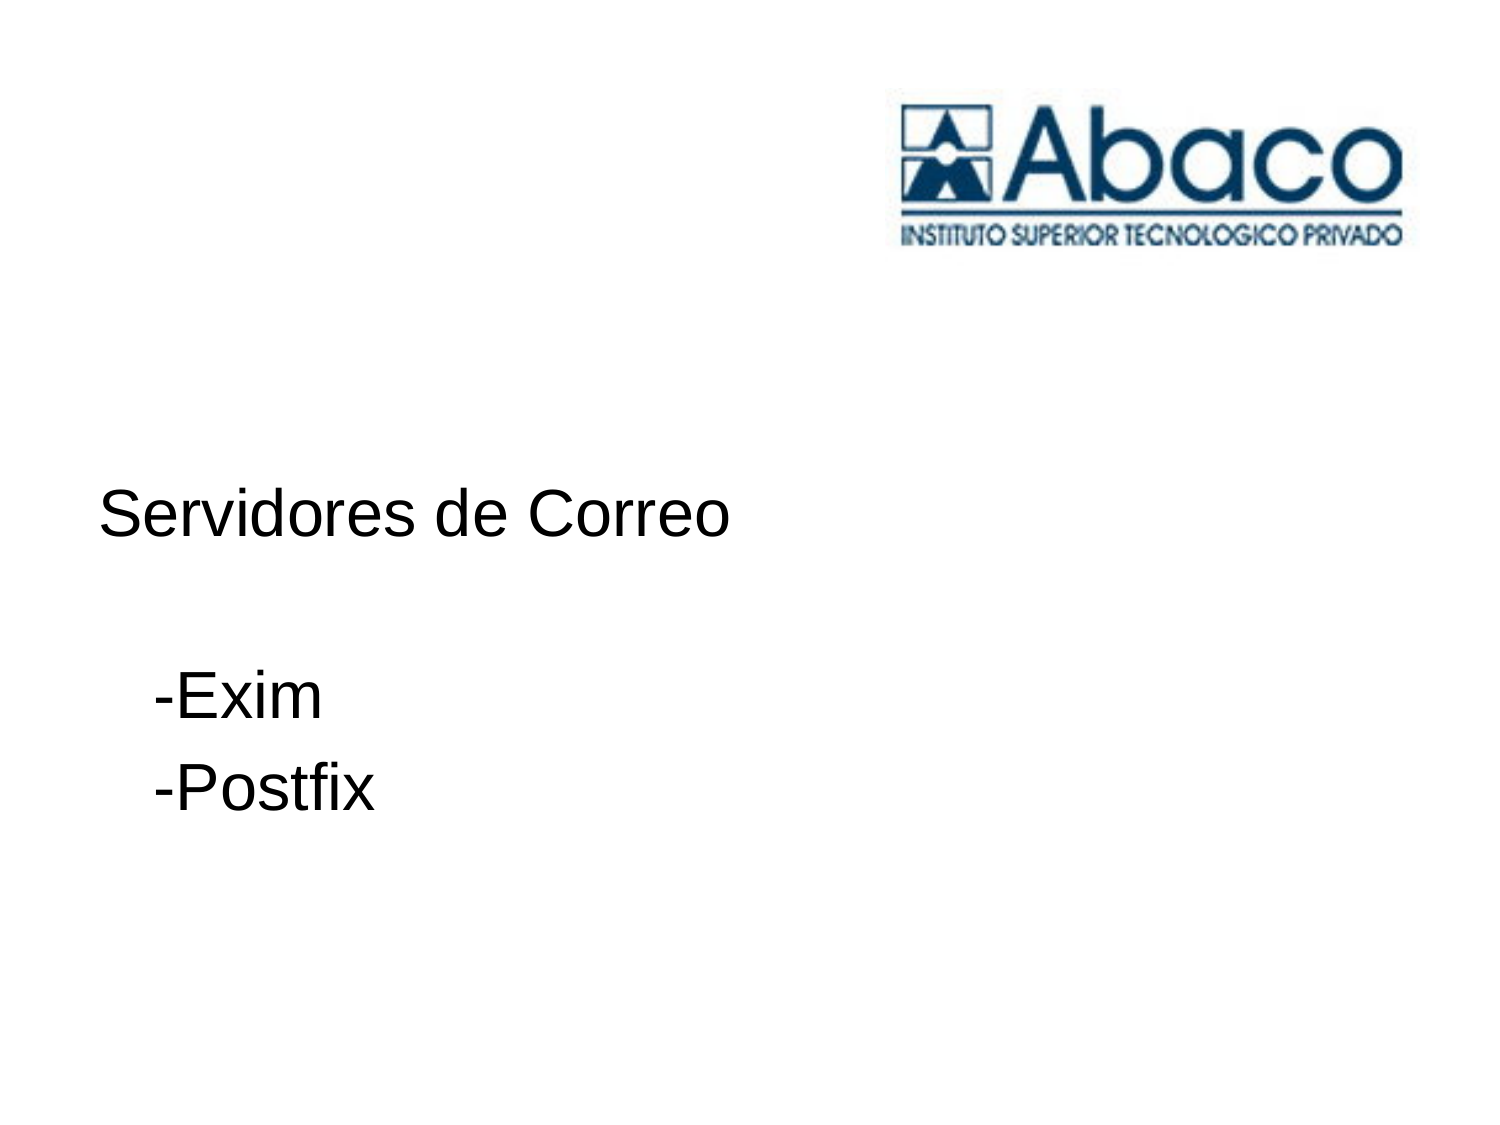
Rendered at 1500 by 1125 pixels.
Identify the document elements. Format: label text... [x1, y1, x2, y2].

picture [885, 88, 1420, 266]
list Servidores de Correo -Exim -Postfix [64, 467, 1415, 1053]
